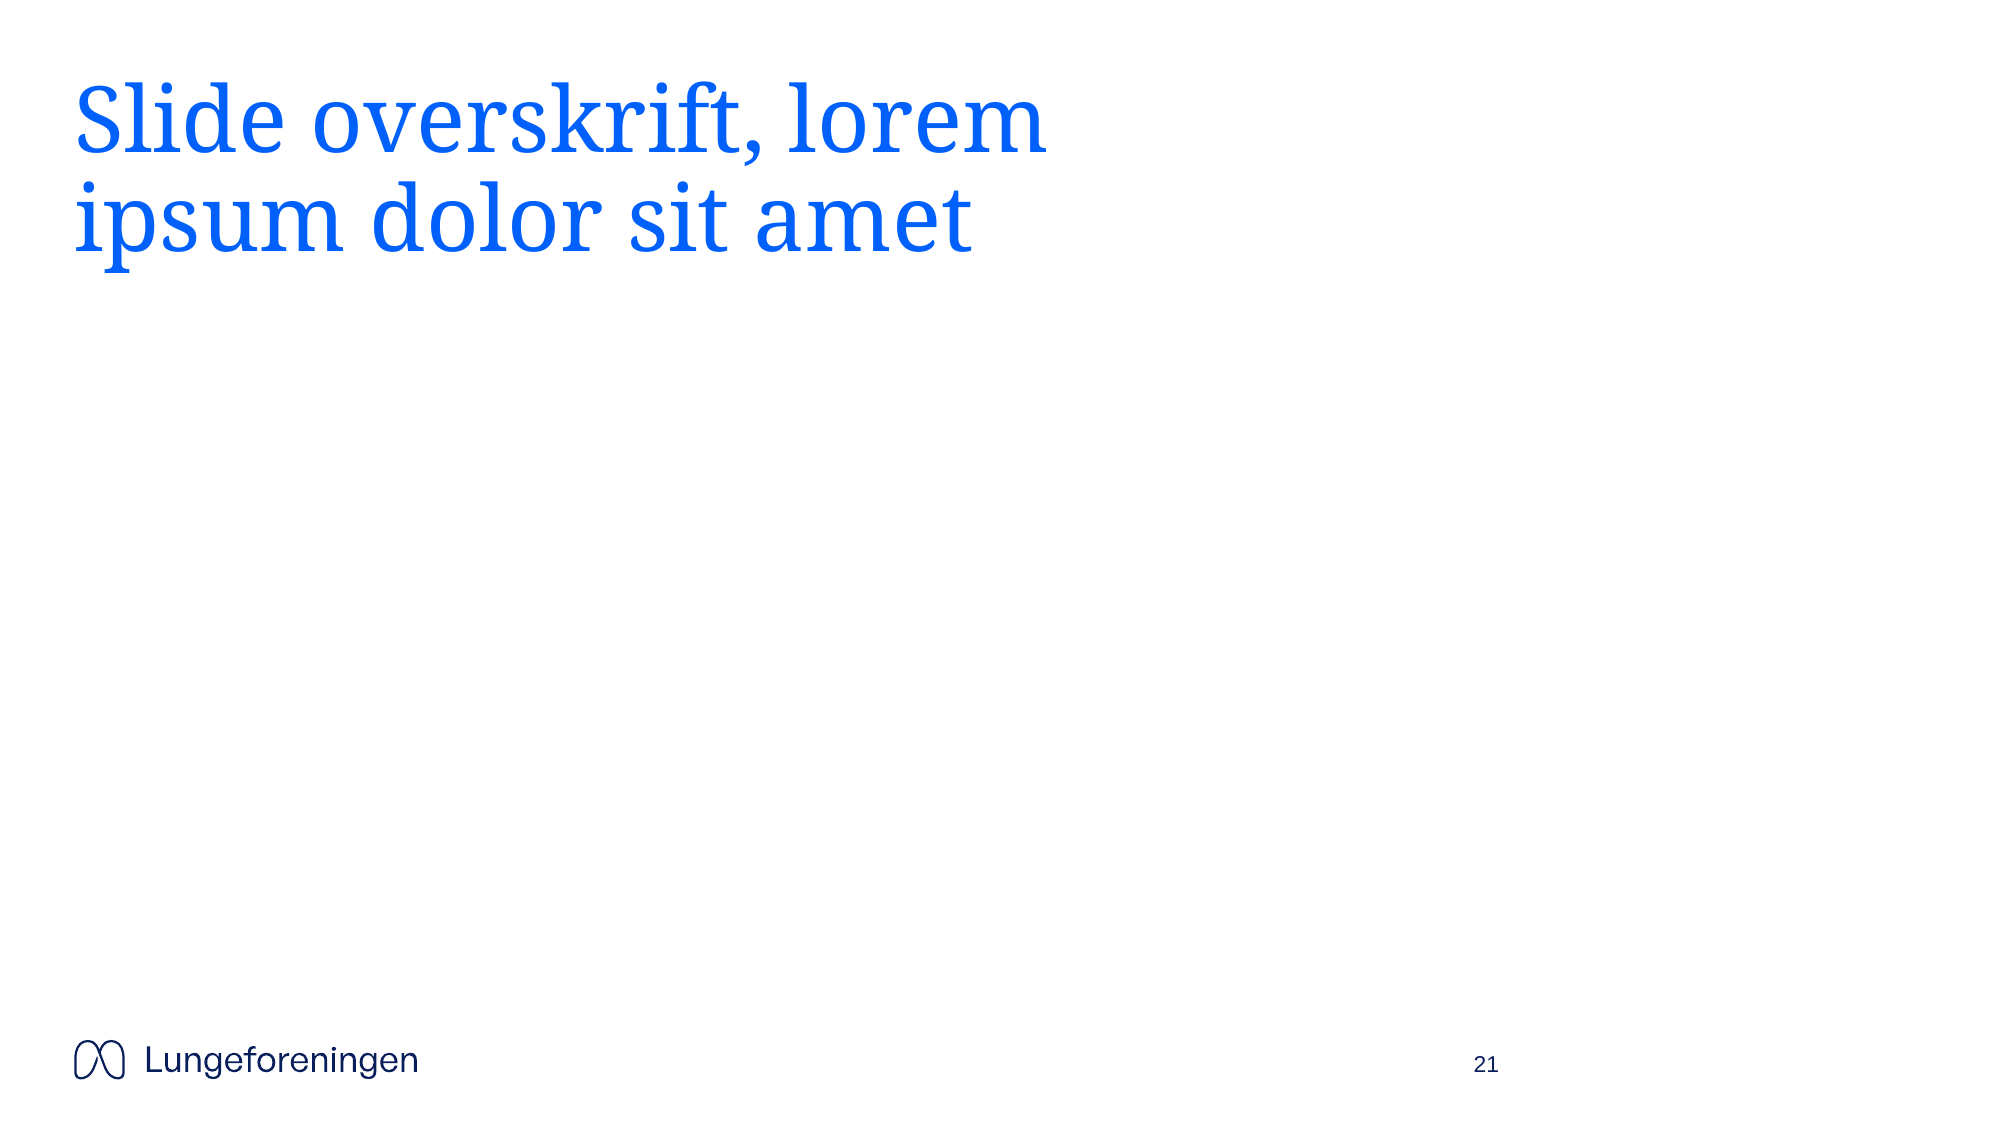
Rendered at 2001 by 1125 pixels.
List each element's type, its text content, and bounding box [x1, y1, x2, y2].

title Slide overskrift, lorem ipsum dolor sit amet [74, 73, 1474, 294]
text_box 22 [1473, 1033, 1924, 1094]
